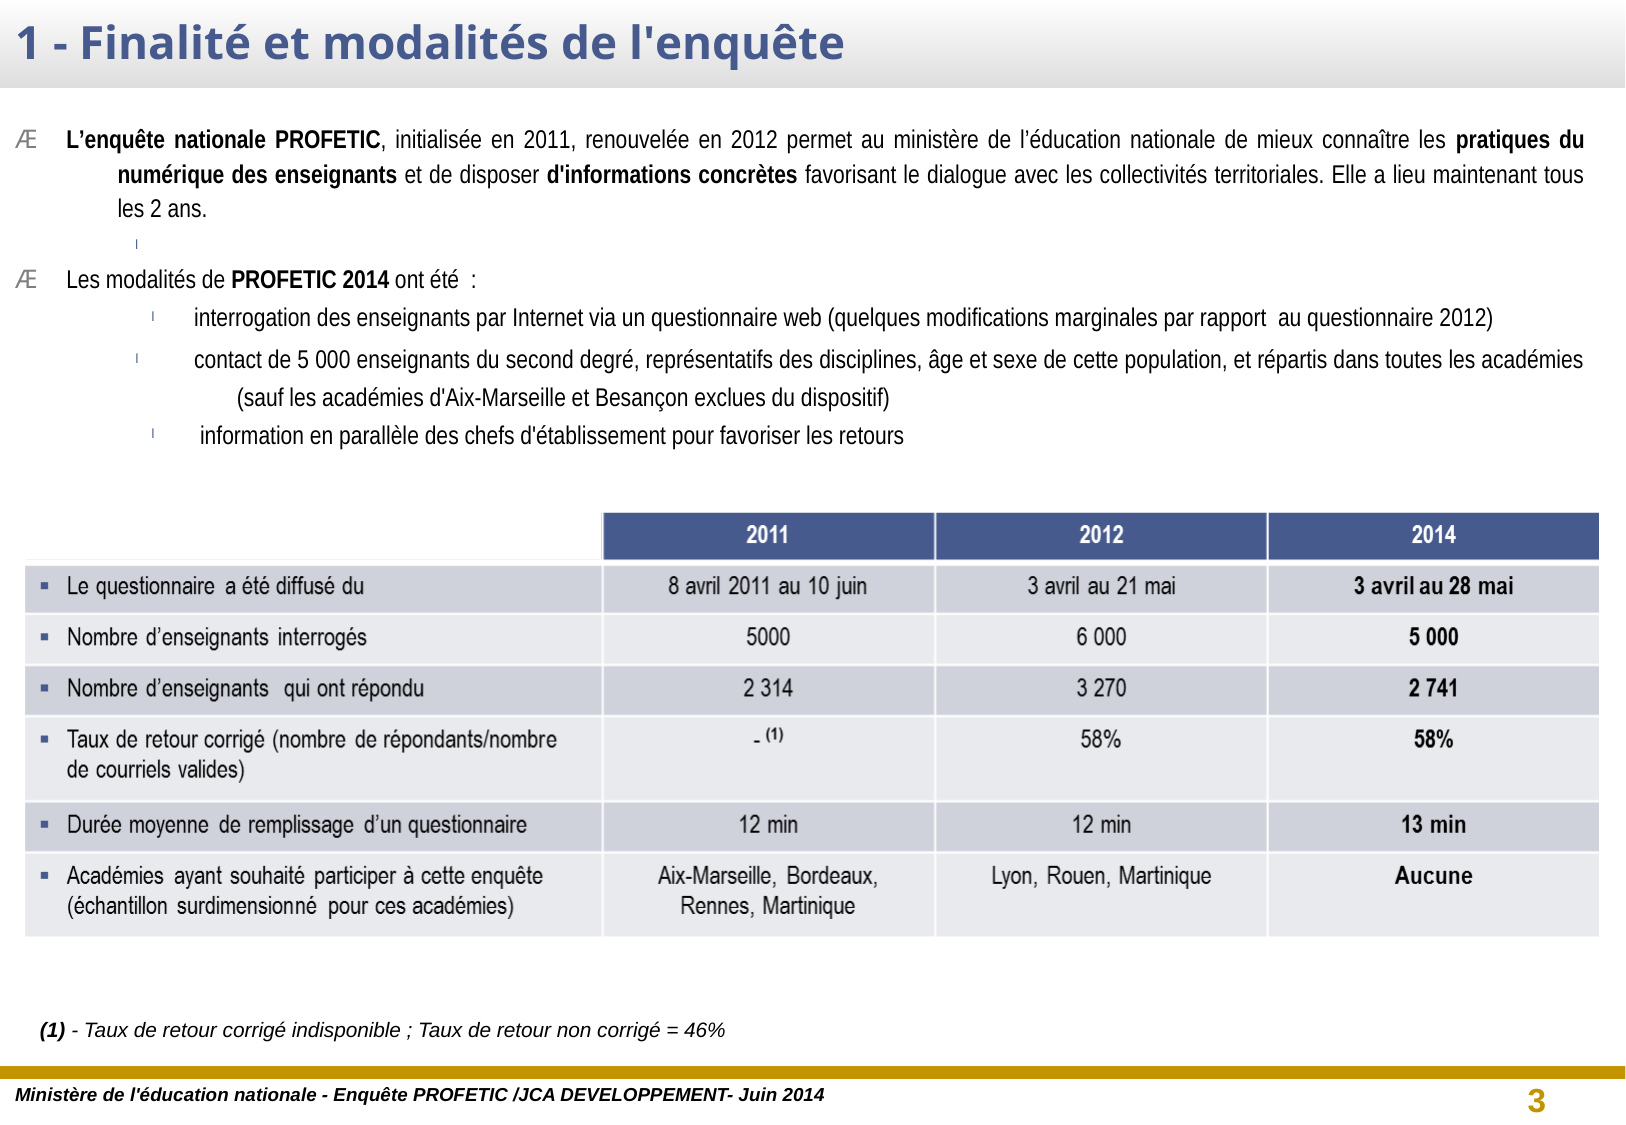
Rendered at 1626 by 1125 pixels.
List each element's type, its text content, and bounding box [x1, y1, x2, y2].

text_box (1) - Taux de retour corrigé indisponible ; Taux de retour non corrigé = 46% [24, 1009, 752, 1051]
text_box 3 [1512, 1071, 1625, 1125]
title 1 - Finalité et modalités de l'enquête [0, 0, 1625, 88]
list L’enquête nationale PROFETIC, initialisée en 2011, renouvelée en 2012 permet au ministère de l’éducation nationale de mieux connaître les pratiques du numérique des enseignants et de disposer d'informations concrètes favorisant le dialogue avec les collectivités territoriales. Elle a lieu maintenant tous les 2 ans. Les modalités de PROFETIC 2014 ont été : interrogation des enseignants par Internet via un questionnaire web (quelques modifications marginales par rapport au questionnaire 2012) contact de 5 000 enseignants du second degré, représentatifs des disciplines, âge et sexe de cette population, et répartis dans toutes les académies (sauf les académies d'Aix-Marseille et Besançon exclues du dispositif) information en parallèle des chefs d'établissement pour favoriser les retours [0, 112, 1600, 463]
picture [24, 512, 1600, 939]
text_box Ministère de l'éducation nationale - Enquête PROFETIC /JCA DEVELOPPEMENT- Juin 2014 [0, 1074, 1501, 1125]
